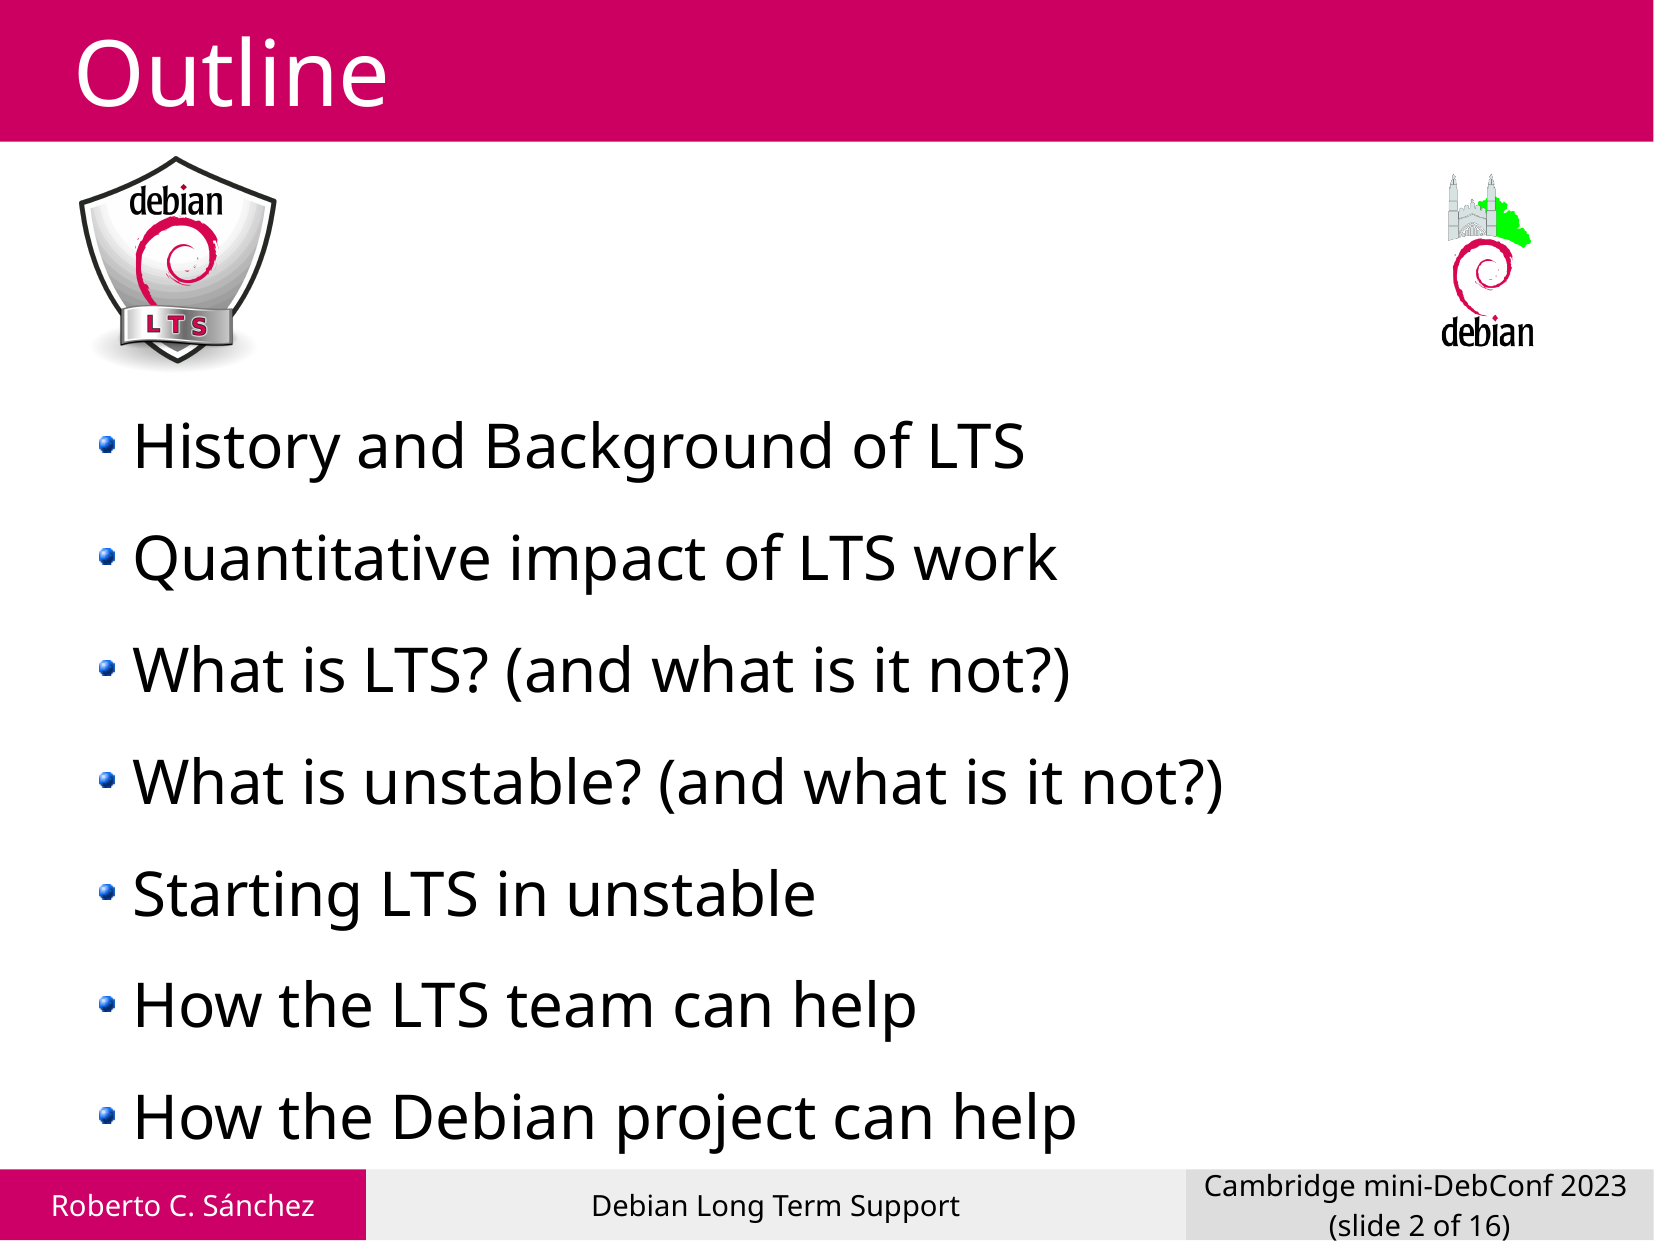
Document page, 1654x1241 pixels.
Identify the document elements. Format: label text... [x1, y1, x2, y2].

picture [59, 142, 296, 378]
picture [1405, 165, 1562, 290]
title Outline [0, 0, 1654, 142]
list History and Background of LTS Quantitative impact of LTS work What is LTS? (and what is it not?) What is unstable? (and what is it not?) Starting LTS in unstable How the LTS team can help How the Debian project can help [82, 290, 1571, 1159]
